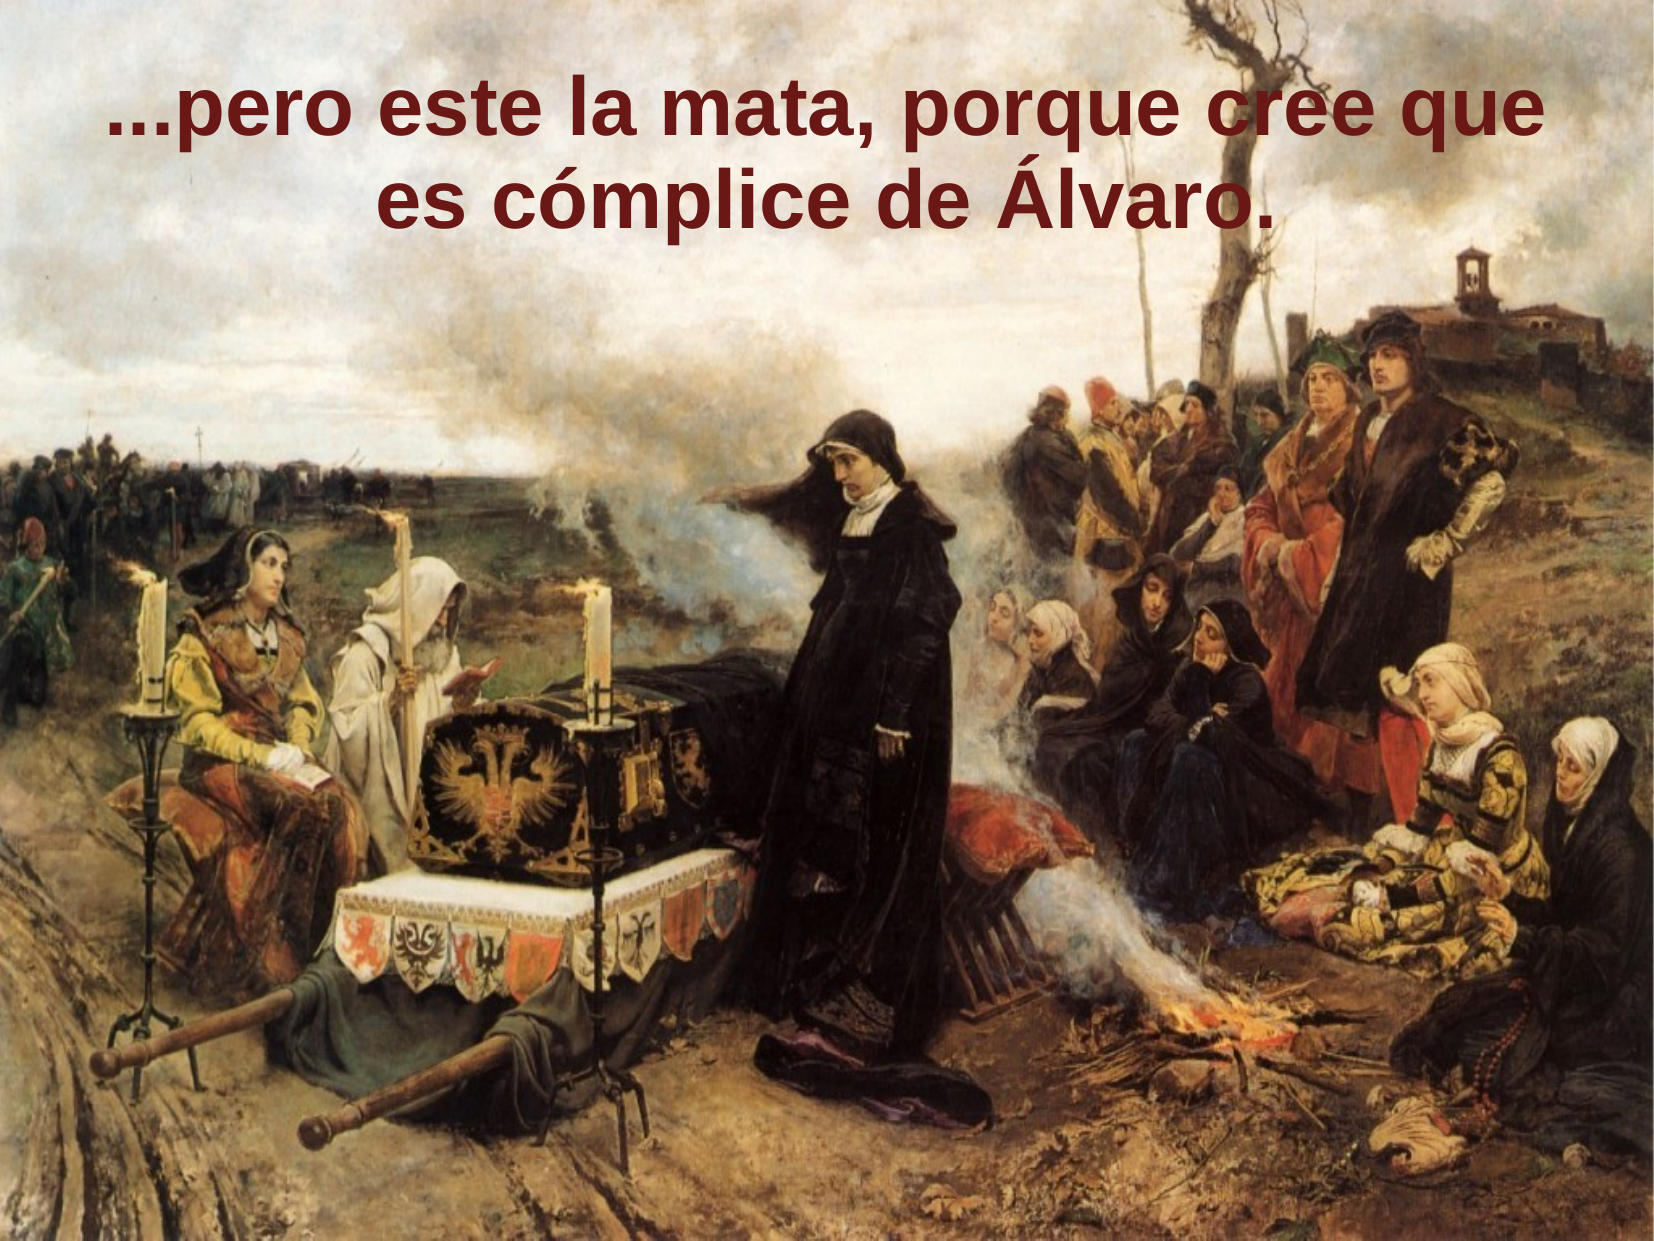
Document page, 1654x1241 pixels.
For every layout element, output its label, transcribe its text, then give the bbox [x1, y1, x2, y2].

title ...pero este la mata, porque cree que es cómplice de Álvaro. [82, 49, 1571, 257]
picture [0, 0, 1654, 1241]
